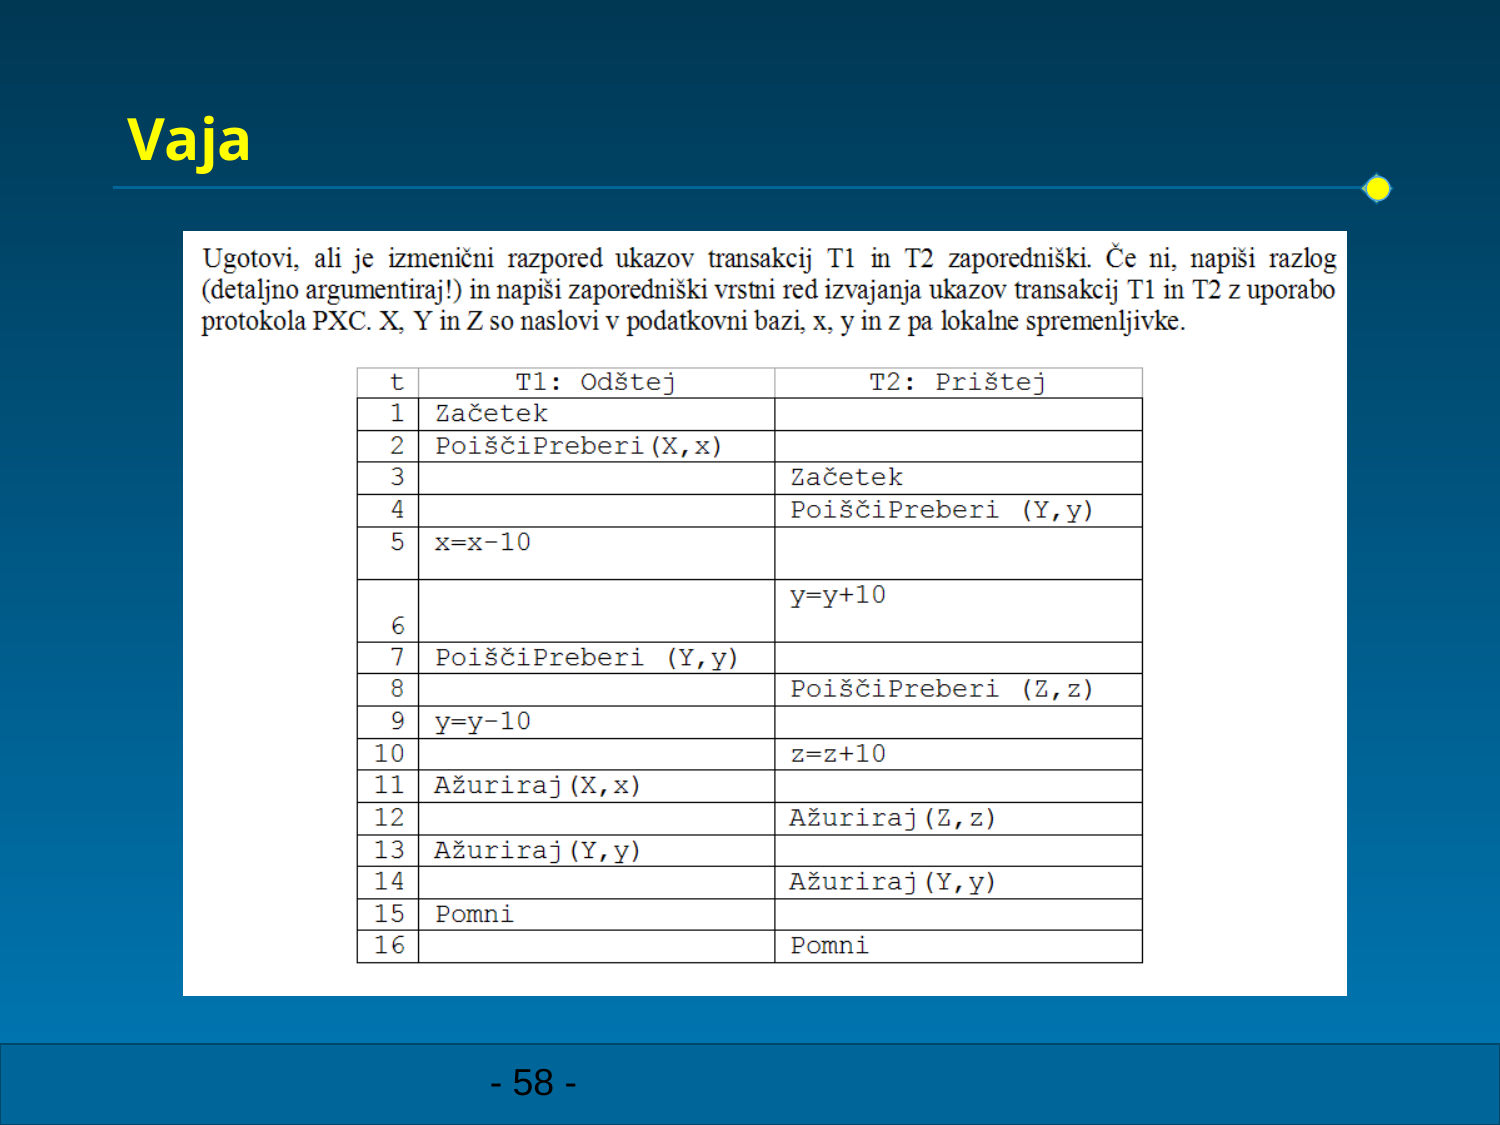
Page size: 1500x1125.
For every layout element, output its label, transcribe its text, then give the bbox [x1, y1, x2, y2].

picture [184, 232, 1346, 995]
title Vaja [112, 94, 1388, 181]
